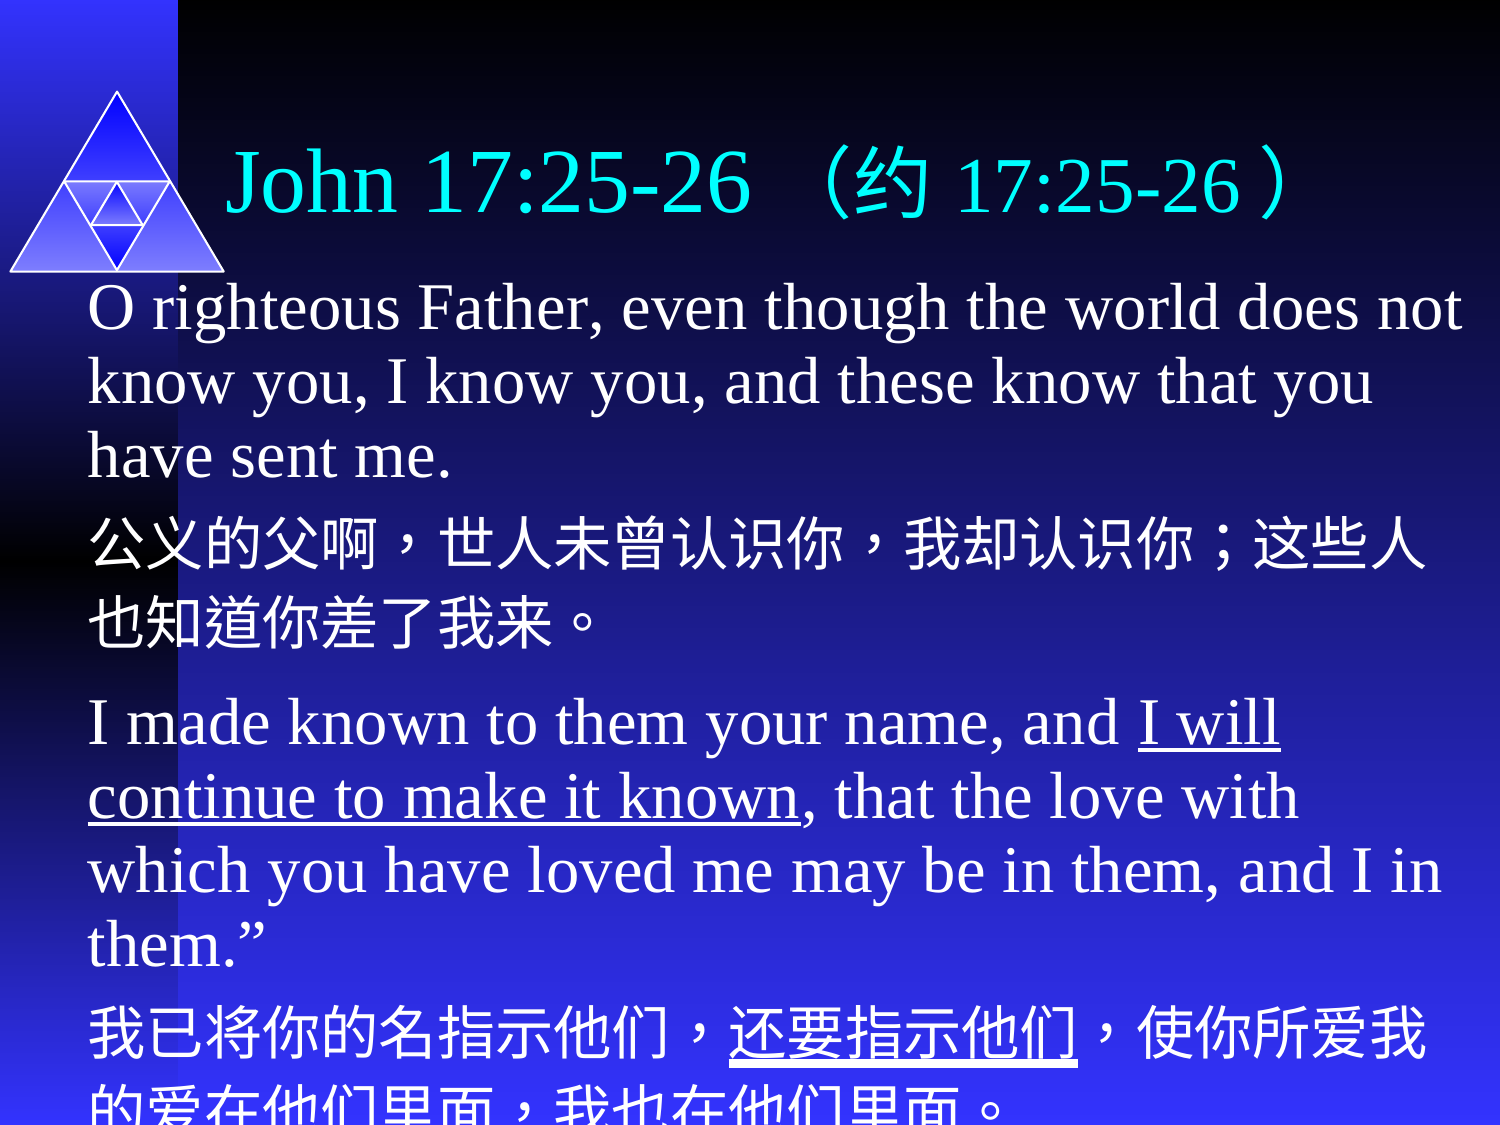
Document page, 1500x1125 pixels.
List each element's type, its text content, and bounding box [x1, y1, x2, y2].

text_box O righteous Father, even though the world does not know you, I know you, and these know that you have sent me. 公义的父啊，世人未曾认识你，我却认识你；这些人也知道你差了我来。 I made known to them your name, and I will continue to make it known, that the love with which you have loved me may be in them, and I in them.” 我已将你的名指示他们，还要指示他们，使你所爱我的爱在他们里面，我也在他们里面。 [72, 262, 1493, 1125]
title John 17:25-26（约17:25-26） [225, 88, 1463, 262]
